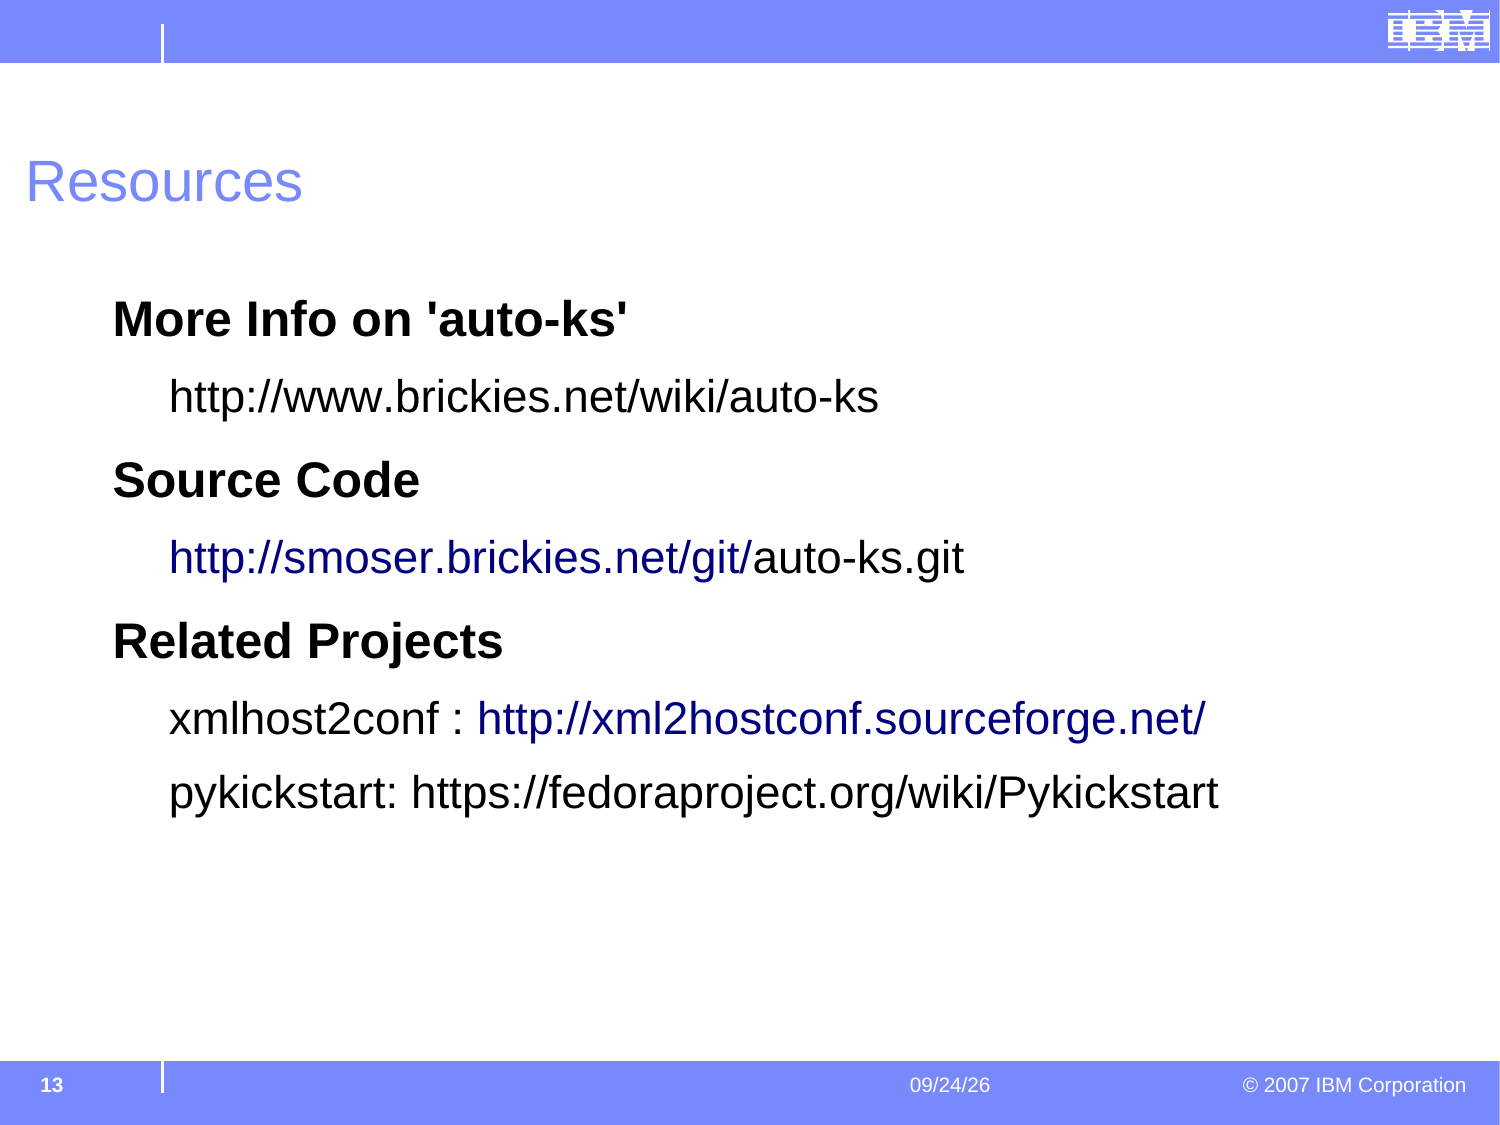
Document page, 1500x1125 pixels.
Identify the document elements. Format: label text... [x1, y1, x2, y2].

title Resources [25, 150, 1378, 218]
list More Info on 'auto-ks' http://www.brickies.net/wiki/auto-ks Source Code http://smoser.brickies.net/git/auto-ks.git Related Projects xmlhost2conf : http://xml2hostconf.sourceforge.net/ pykickstart: https://fedoraproject.org/wiki/Pykickstart [112, 291, 1388, 917]
